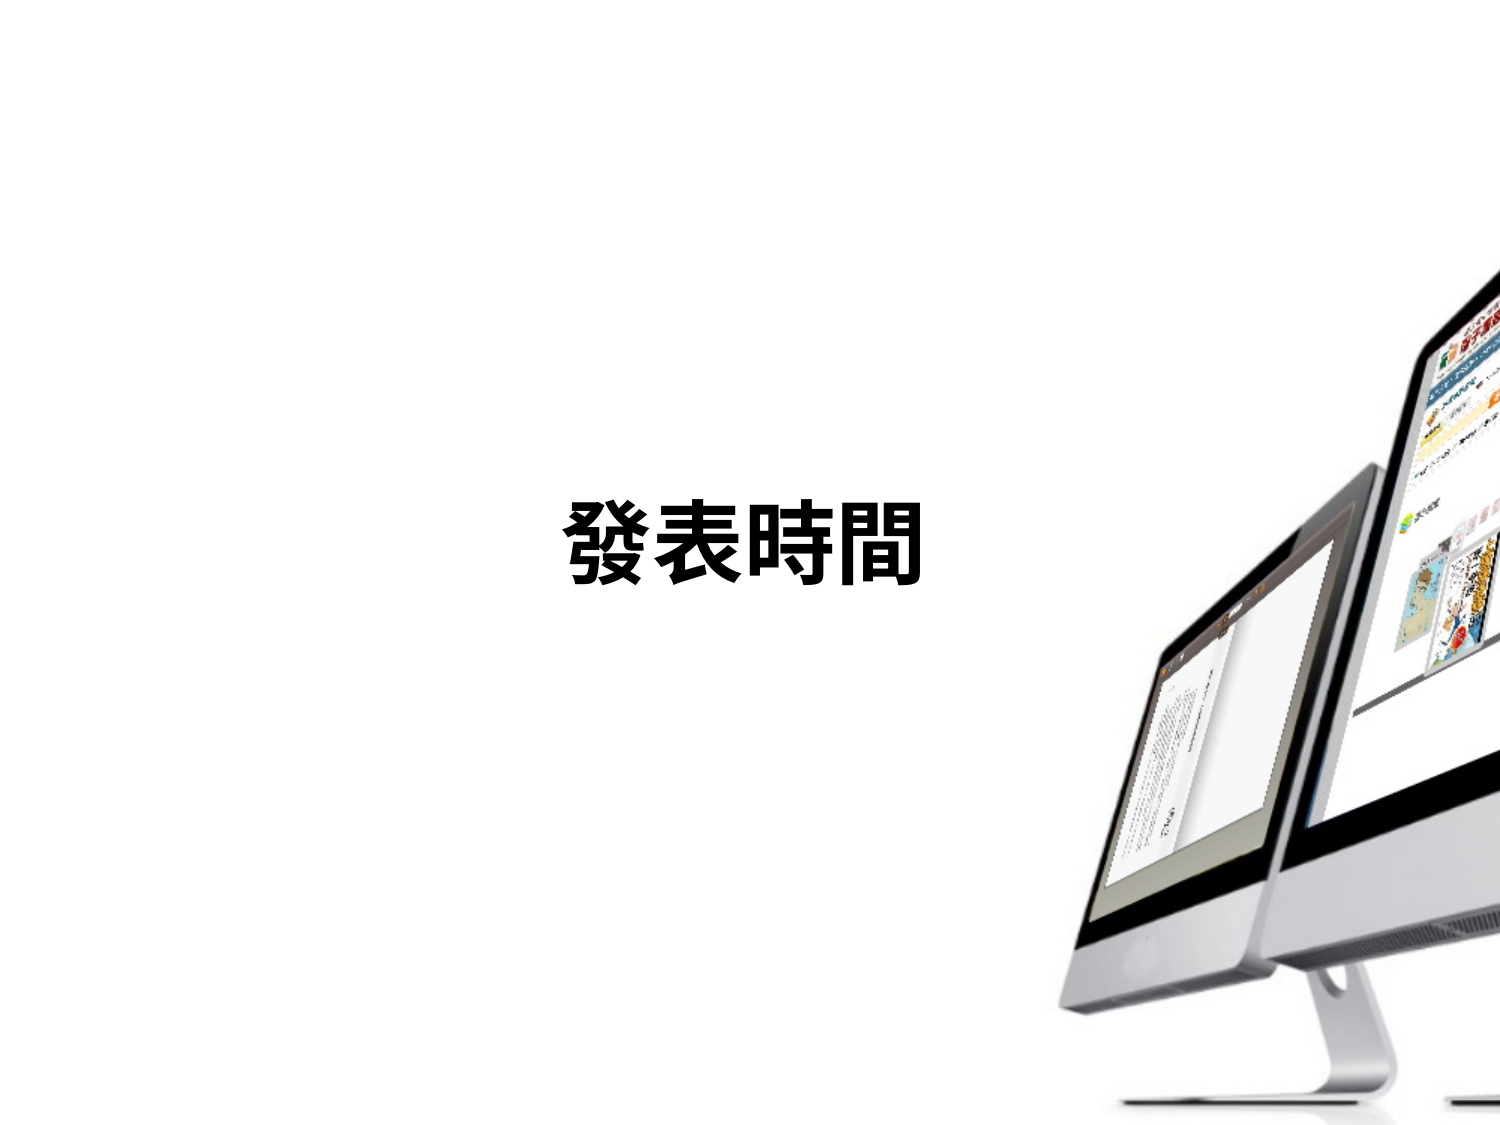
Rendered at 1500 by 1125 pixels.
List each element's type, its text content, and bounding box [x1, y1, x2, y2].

title 發表時間 [419, 420, 1069, 662]
picture [950, 255, 1500, 1125]
